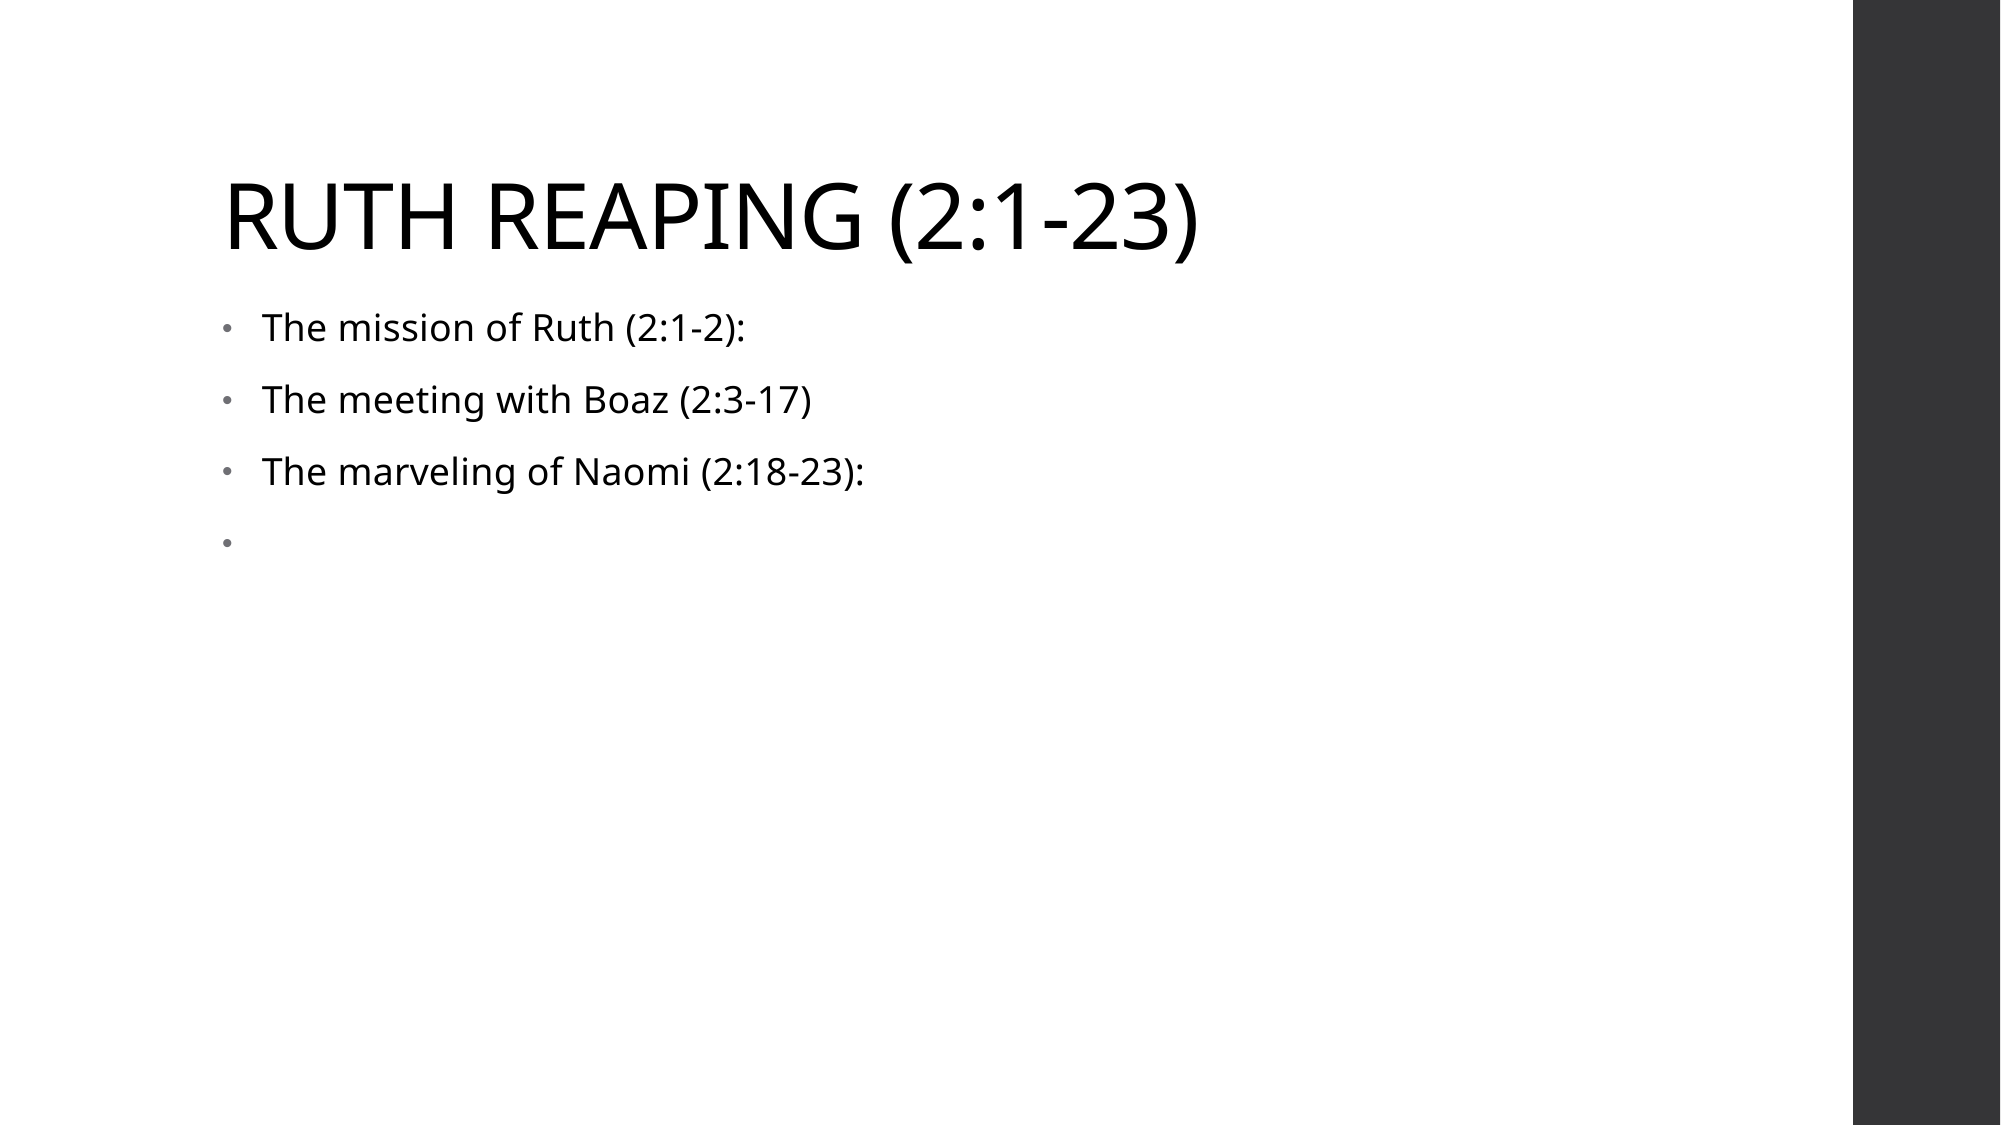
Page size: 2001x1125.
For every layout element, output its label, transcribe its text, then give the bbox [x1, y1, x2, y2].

title RUTH REAPING (2:1-23) [206, 60, 1797, 278]
list The mission of Ruth (2:1-2): The meeting with Boaz (2:3-17) The marveling of Naomi (2:18-23): [206, 299, 1617, 1014]
